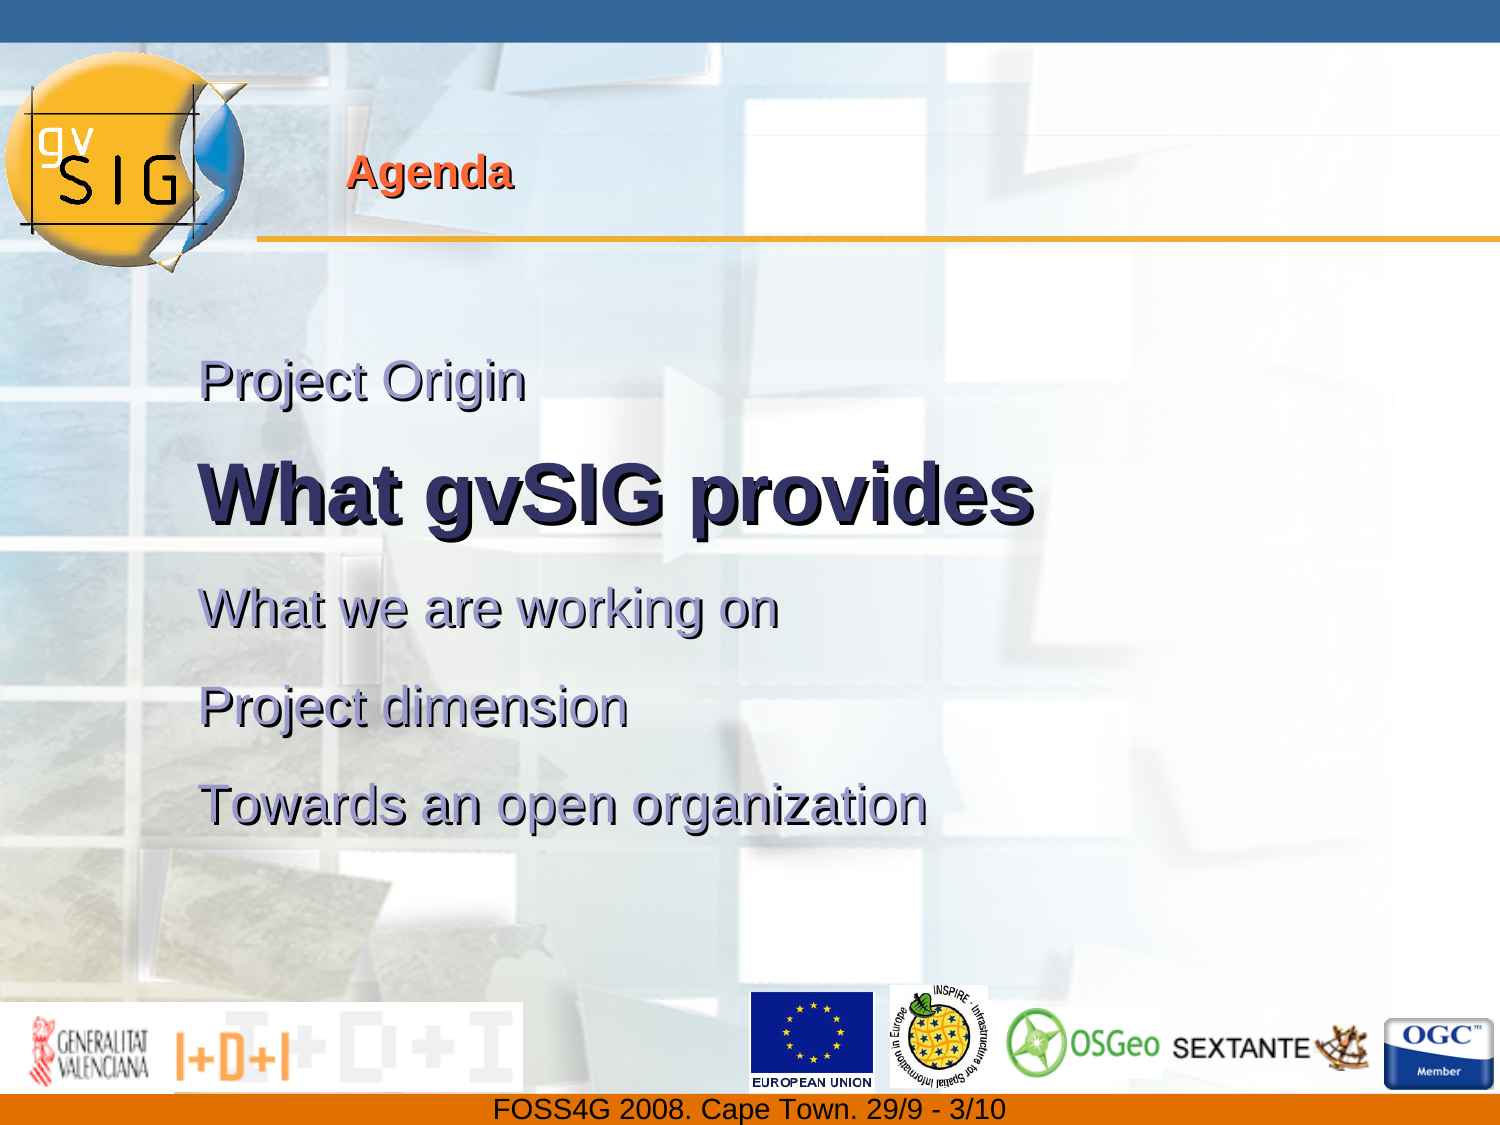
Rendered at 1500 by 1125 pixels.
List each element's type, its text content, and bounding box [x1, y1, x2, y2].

picture [1171, 1023, 1375, 1071]
picture [0, 1002, 523, 1094]
text_box Agenda [344, 148, 513, 201]
picture [1384, 1018, 1494, 1090]
picture [0, 49, 250, 276]
picture [749, 992, 875, 1093]
picture [1003, 1007, 1163, 1079]
picture [890, 985, 988, 1088]
list Project Origin What gvSIG provides What we are working on Project dimension Towards an open organization [197, 352, 1391, 837]
